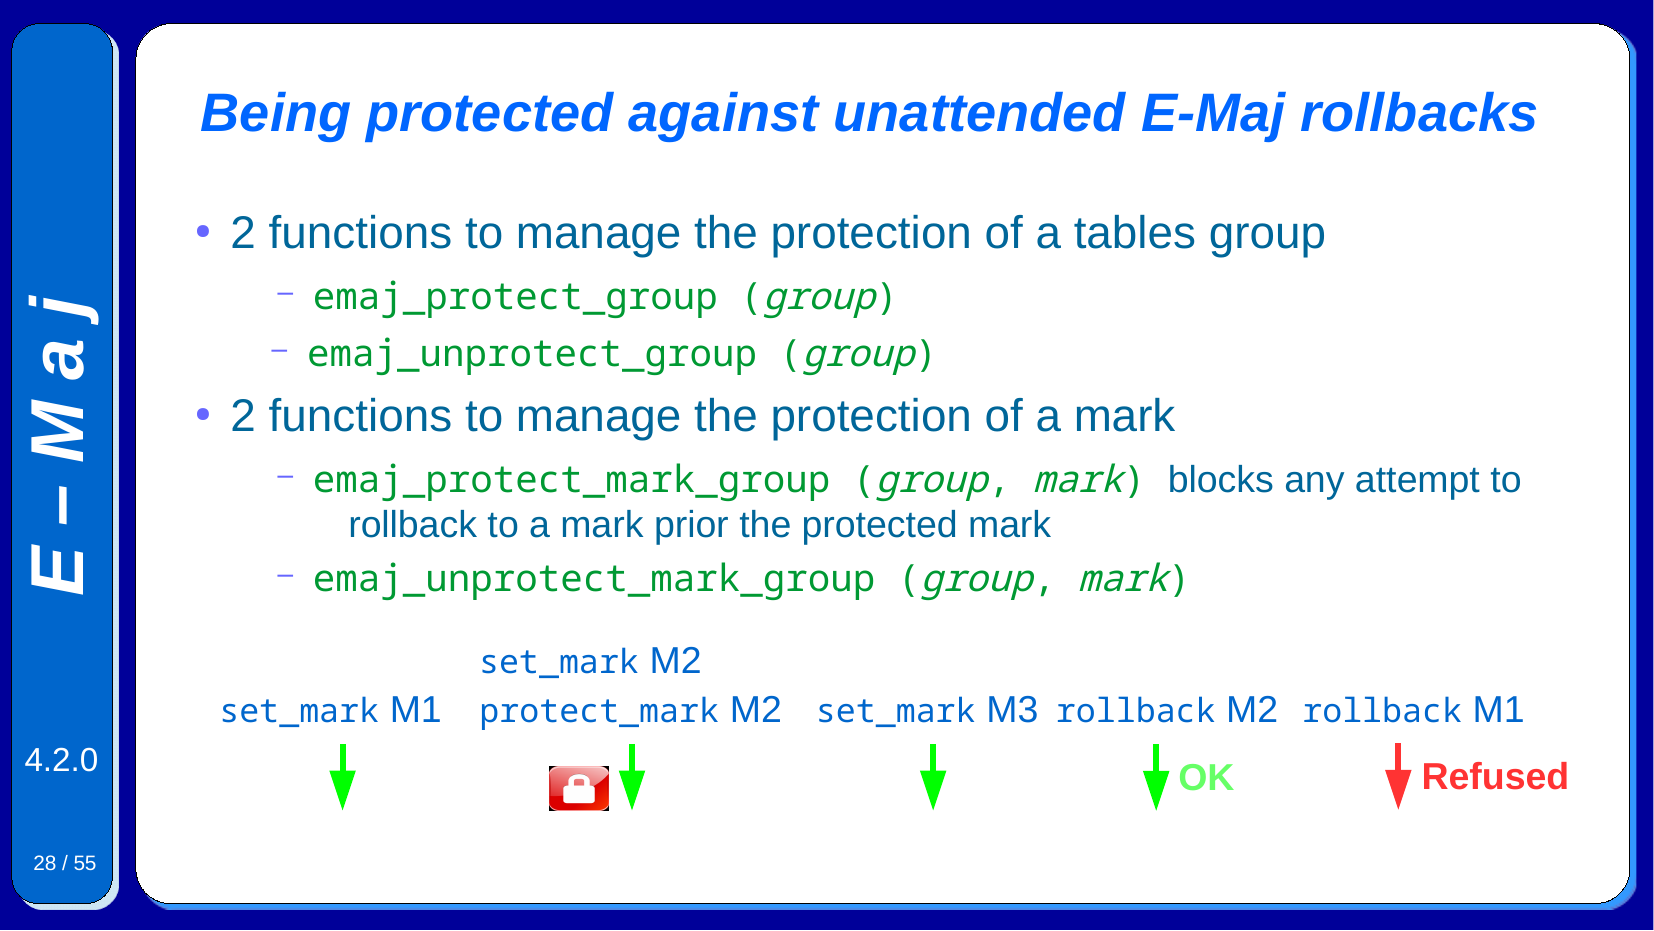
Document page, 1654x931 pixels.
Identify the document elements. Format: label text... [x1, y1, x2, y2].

text_box rollback M2 [1058, 680, 1287, 739]
title Being protected against unattended E-Maj rollbacks [200, 34, 1575, 191]
text_box set_mark M1 [204, 680, 461, 739]
list 2 functions to manage the protection of a tables group emaj_protect_group (group) emaj_unprotect_group (group) 2 functions to manage the protection of a mark emaj_protect_mark_group (group, mark) blocks any attempt to rollback to a mark prior the protected mark emaj_unprotect_mark_group (group, mark) [177, 206, 1587, 591]
picture [549, 766, 609, 811]
text_box OK [1163, 749, 1250, 806]
text_box set_mark M3 [801, 680, 1058, 739]
text_box protect_mark M2 [464, 680, 797, 739]
text_box rollback M1 [1287, 680, 1540, 739]
text_box Refused [1396, 748, 1595, 811]
text_box set_mark M2 [464, 630, 721, 680]
